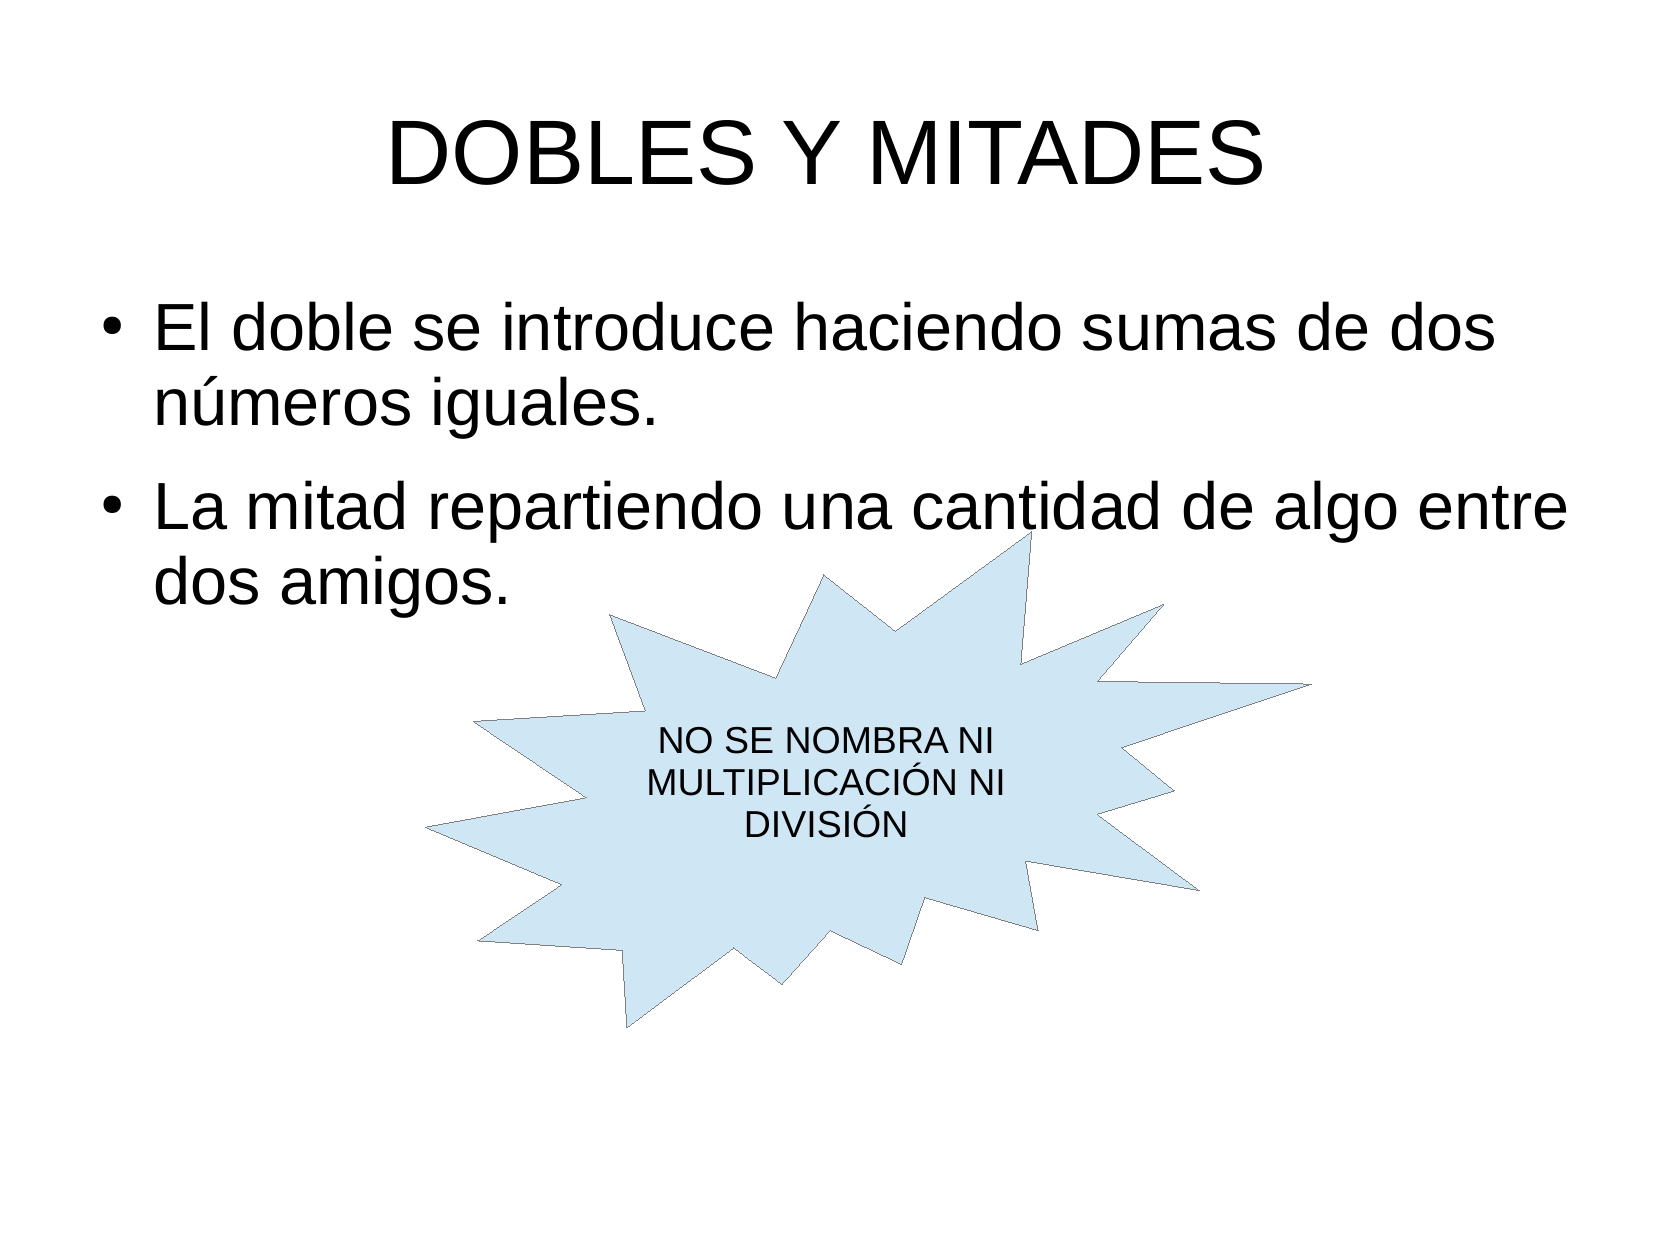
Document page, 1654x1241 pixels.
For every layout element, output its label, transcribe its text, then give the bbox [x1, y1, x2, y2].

title DOBLES Y MITADES [82, 49, 1571, 257]
list El doble se introduce haciendo sumas de dos números iguales. La mitad repartiendo una cantidad de algo entre dos amigos. [82, 290, 1571, 1109]
text_box NO SE NOMBRA NI MULTIPLICACIÓN NI DIVISIÓN [425, 531, 1312, 1028]
